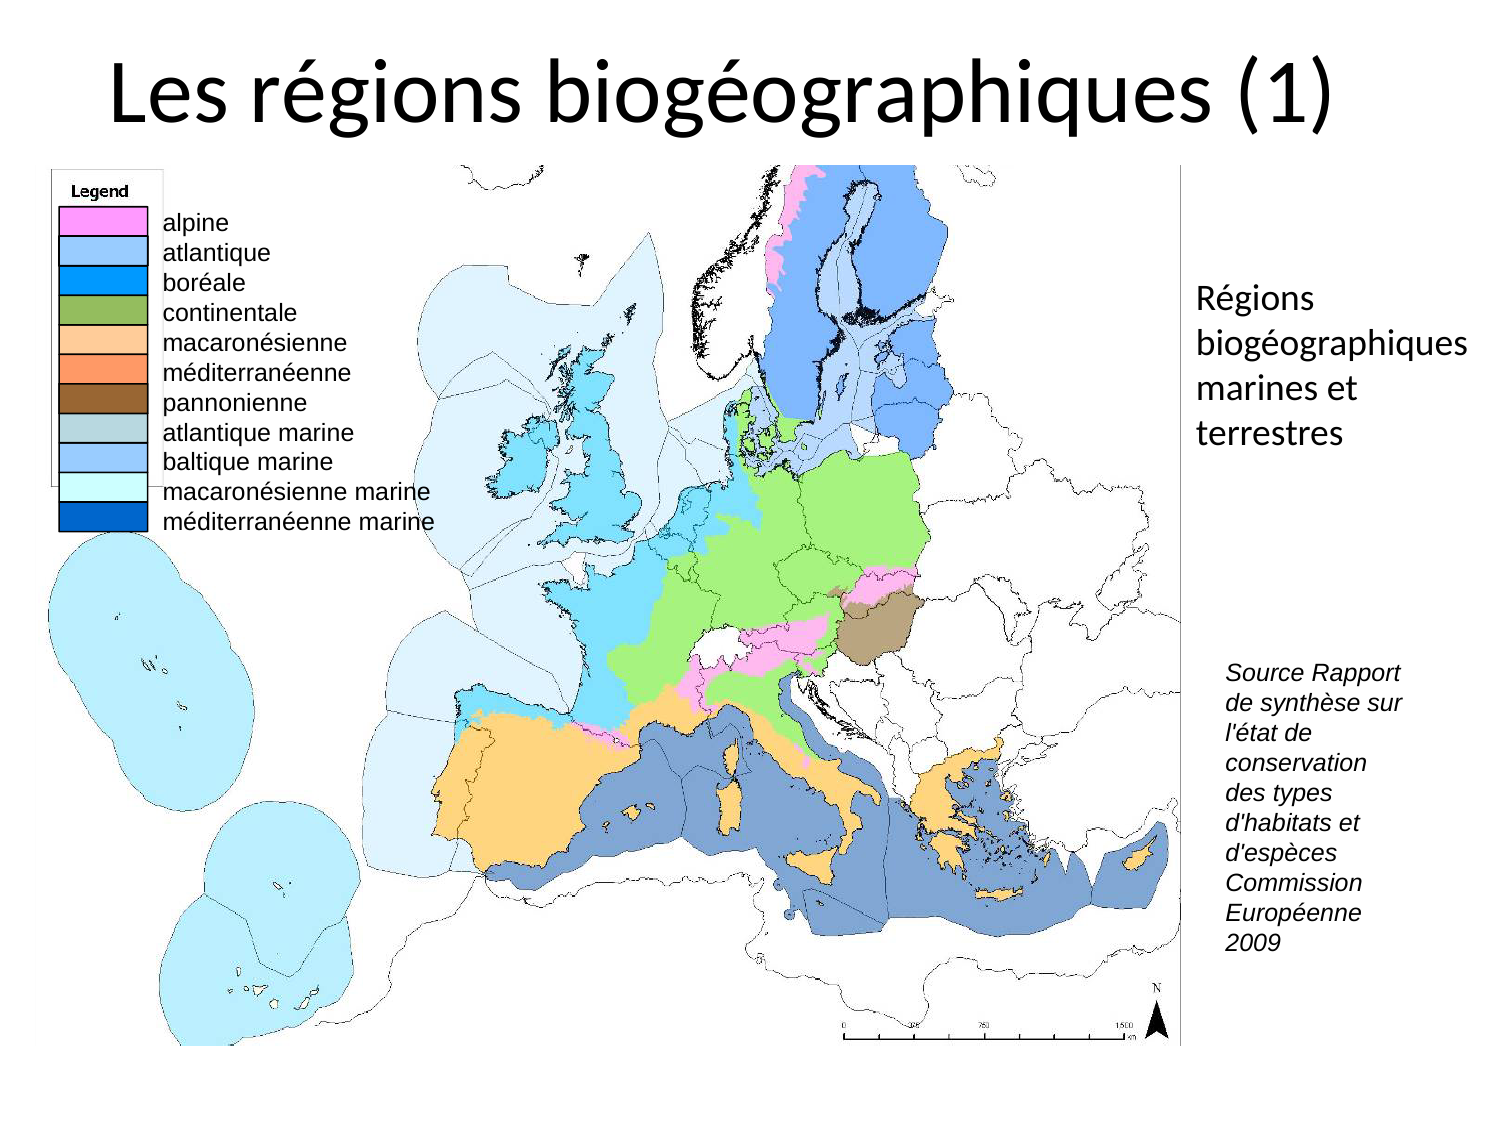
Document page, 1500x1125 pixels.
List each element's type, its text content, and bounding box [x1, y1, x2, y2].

text_box Régions biogéographiques marines et terrestres [1181, 265, 1500, 551]
text_box Source Rapport de synthèse sur l'état de conservation des types d'habitats et d'espèces Commission Européenne 2009 [1210, 649, 1418, 964]
title Les régions biogéographiques (1) [61, 0, 1407, 204]
picture [33, 165, 1181, 1046]
text_box alpine atlantique boréale continentale macaronésienne méditerranéenne pannonienne atlantique marine baltique marine macaronésienne marine méditerranéenne marine [147, 204, 621, 544]
text_box [59, 206, 148, 532]
